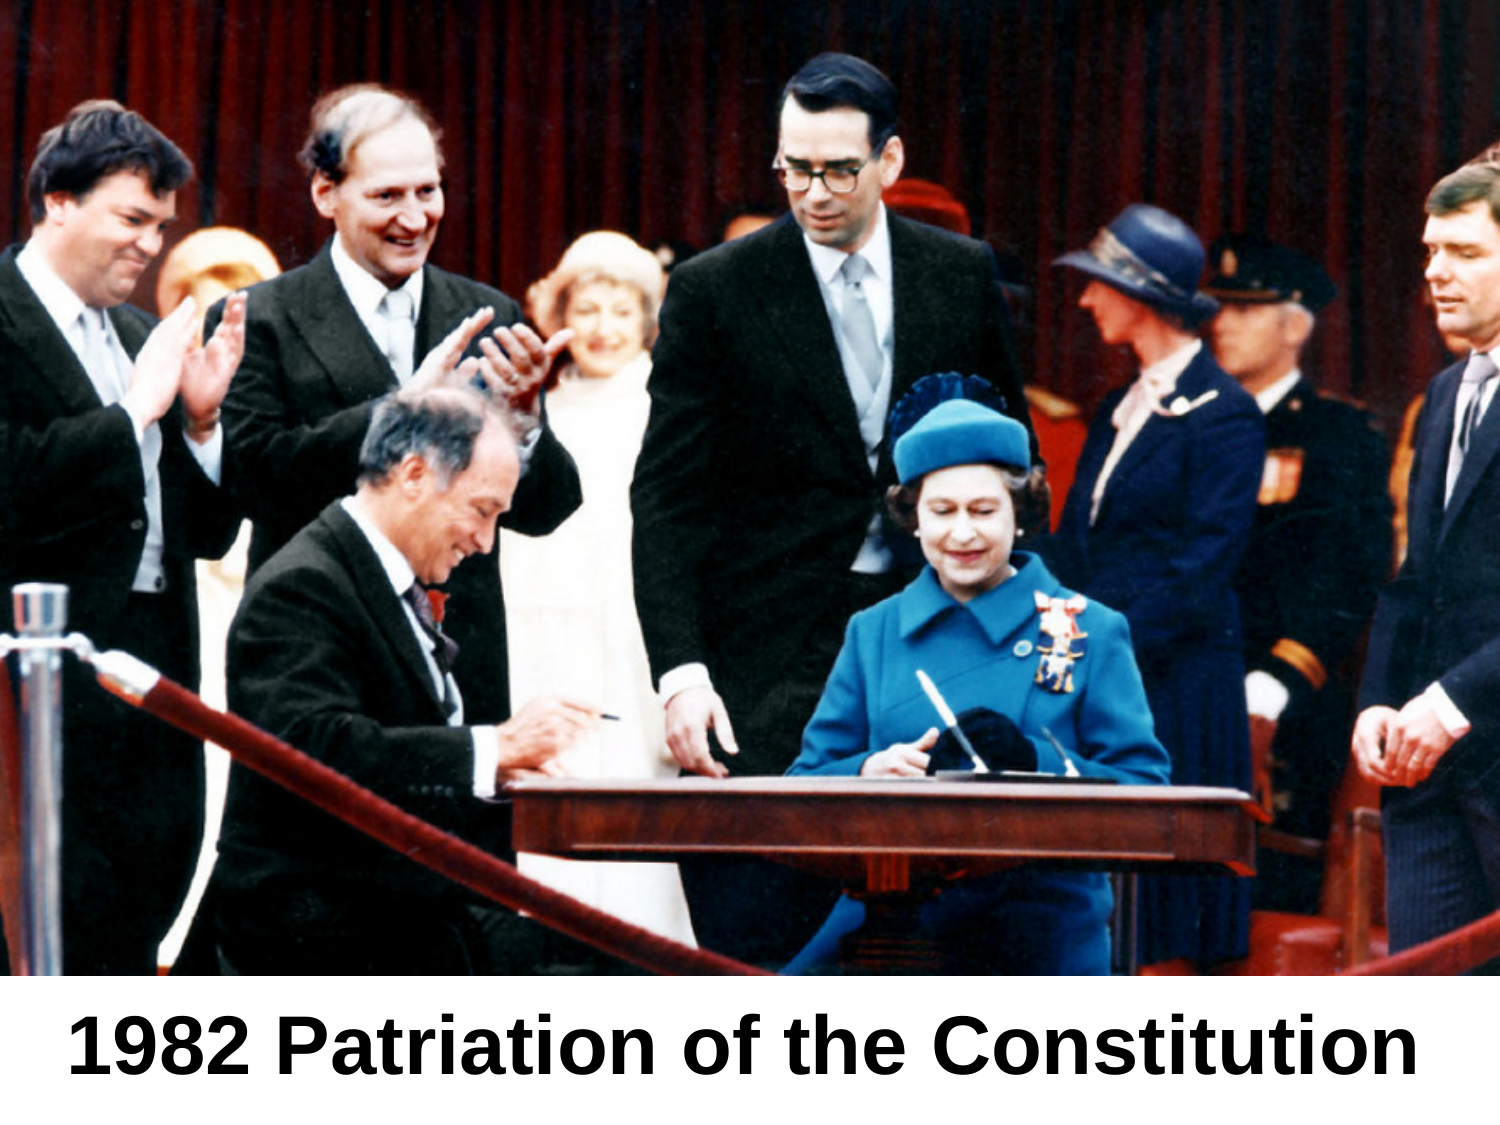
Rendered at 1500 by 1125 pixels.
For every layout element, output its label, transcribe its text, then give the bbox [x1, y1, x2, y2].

picture [0, 0, 1500, 976]
text_box 1982 Patriation of the Constitution [23, 983, 1465, 1099]
